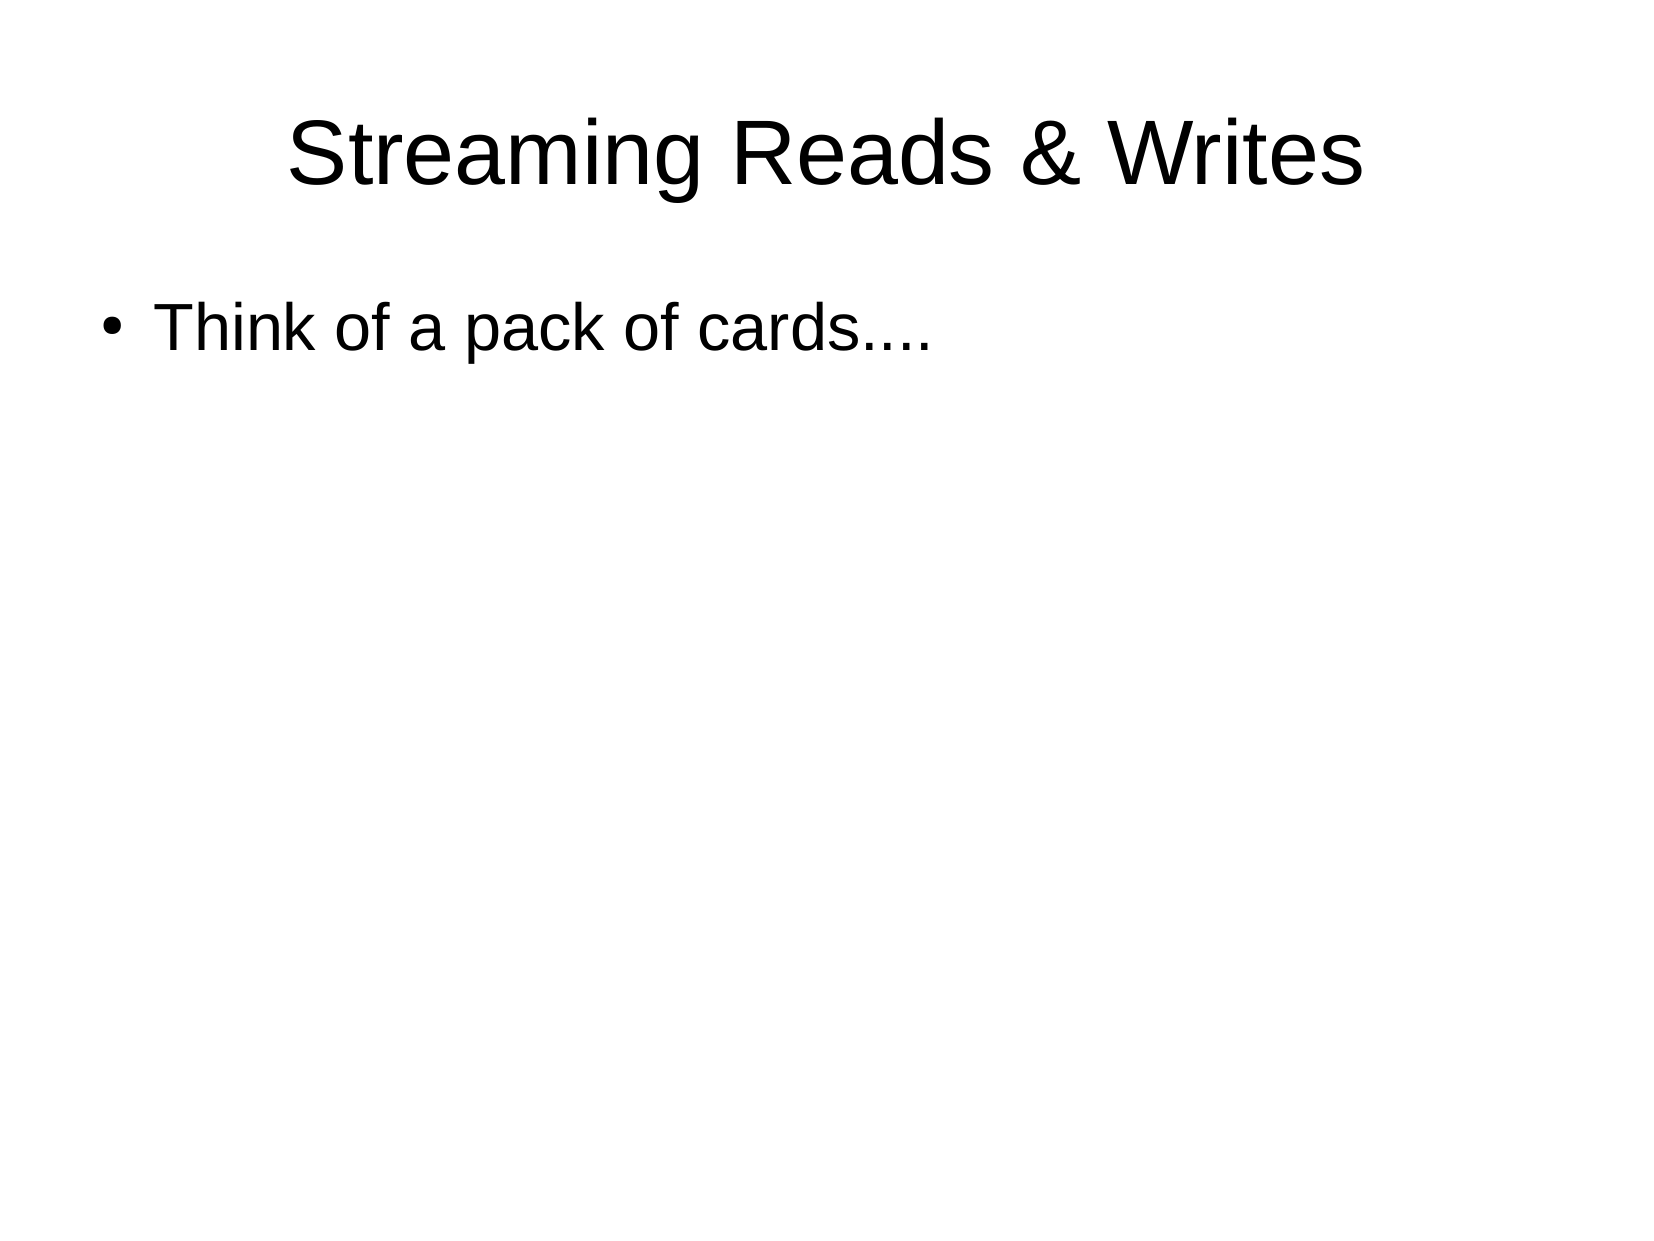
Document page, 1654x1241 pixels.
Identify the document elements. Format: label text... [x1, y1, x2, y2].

title Streaming Reads & Writes [82, 49, 1571, 257]
list Think of a pack of cards.... [82, 290, 1538, 1010]
